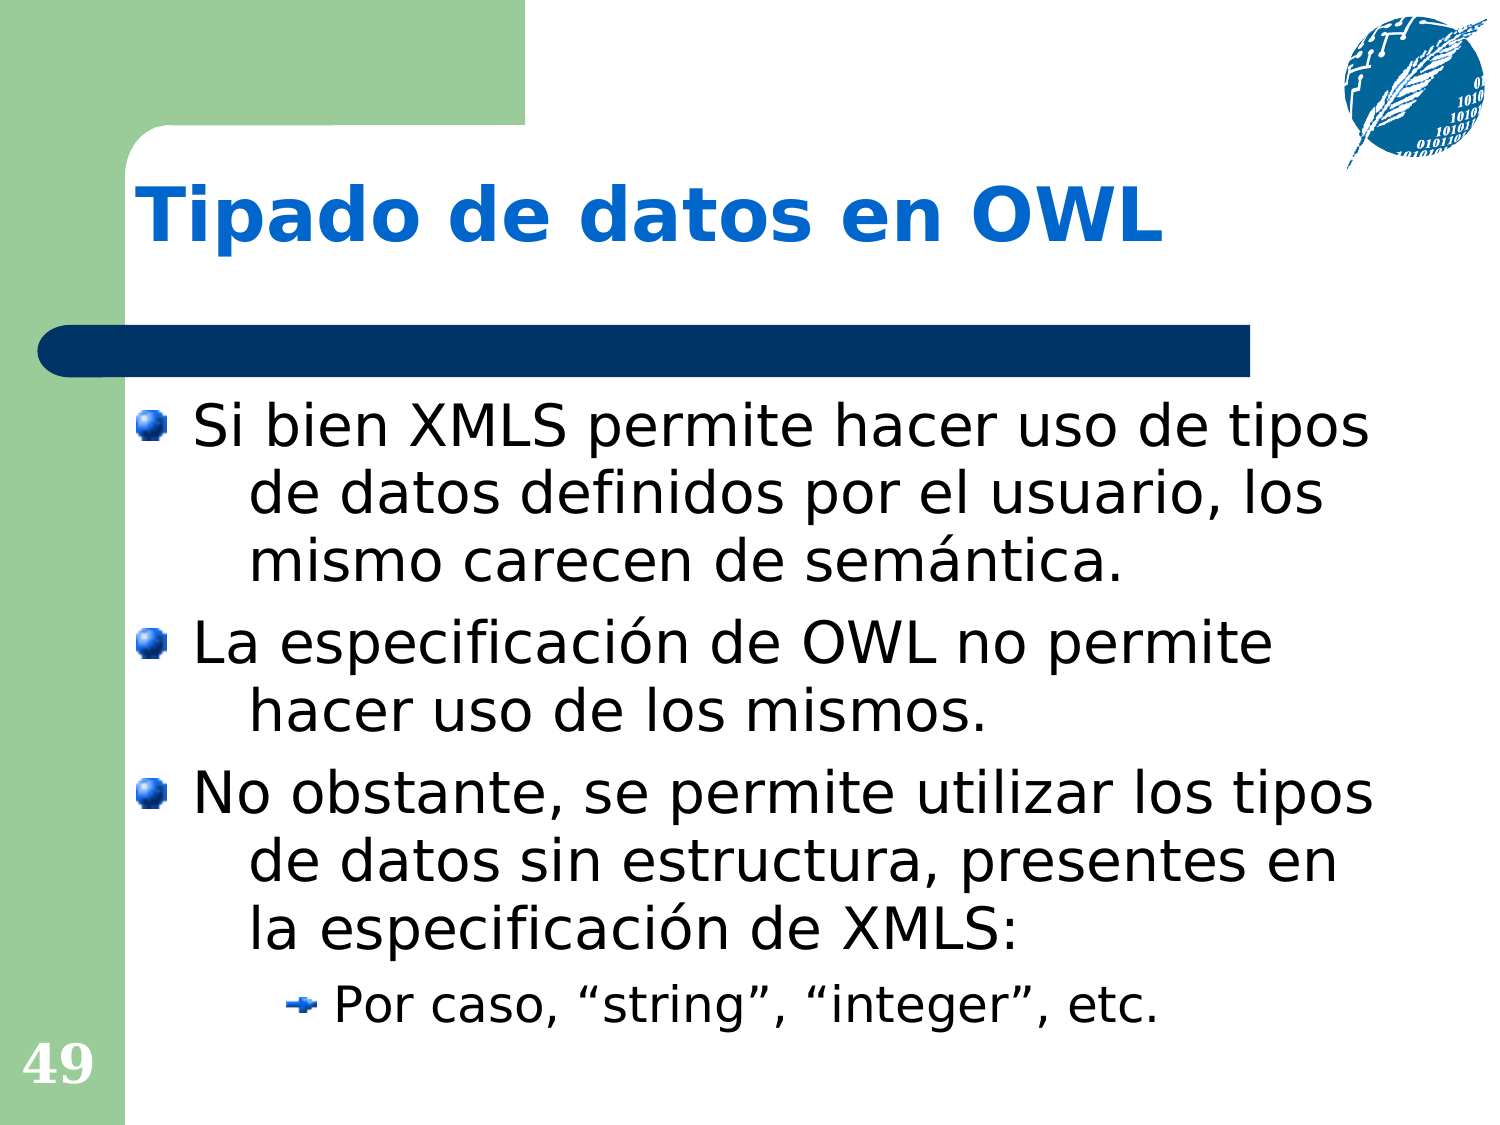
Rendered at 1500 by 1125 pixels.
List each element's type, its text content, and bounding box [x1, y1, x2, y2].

list Si bien XMLS permite hacer uso de tipos de datos definidos por el usuario, los mismo carecen de semántica. La especificación de OWL no permite hacer uso de los mismos. No obstante, se permite utilizar los tipos de datos sin estructura, presentes en la especificación de XMLS: Por caso, “string”, “integer”, etc. [136, 392, 1399, 1124]
picture [1433, 139, 1440, 147]
title Tipado de datos en OWL [135, 135, 1412, 301]
picture [1416, 140, 1425, 149]
picture [1436, 127, 1450, 136]
picture [1427, 138, 1431, 148]
picture [1341, 15, 1487, 172]
